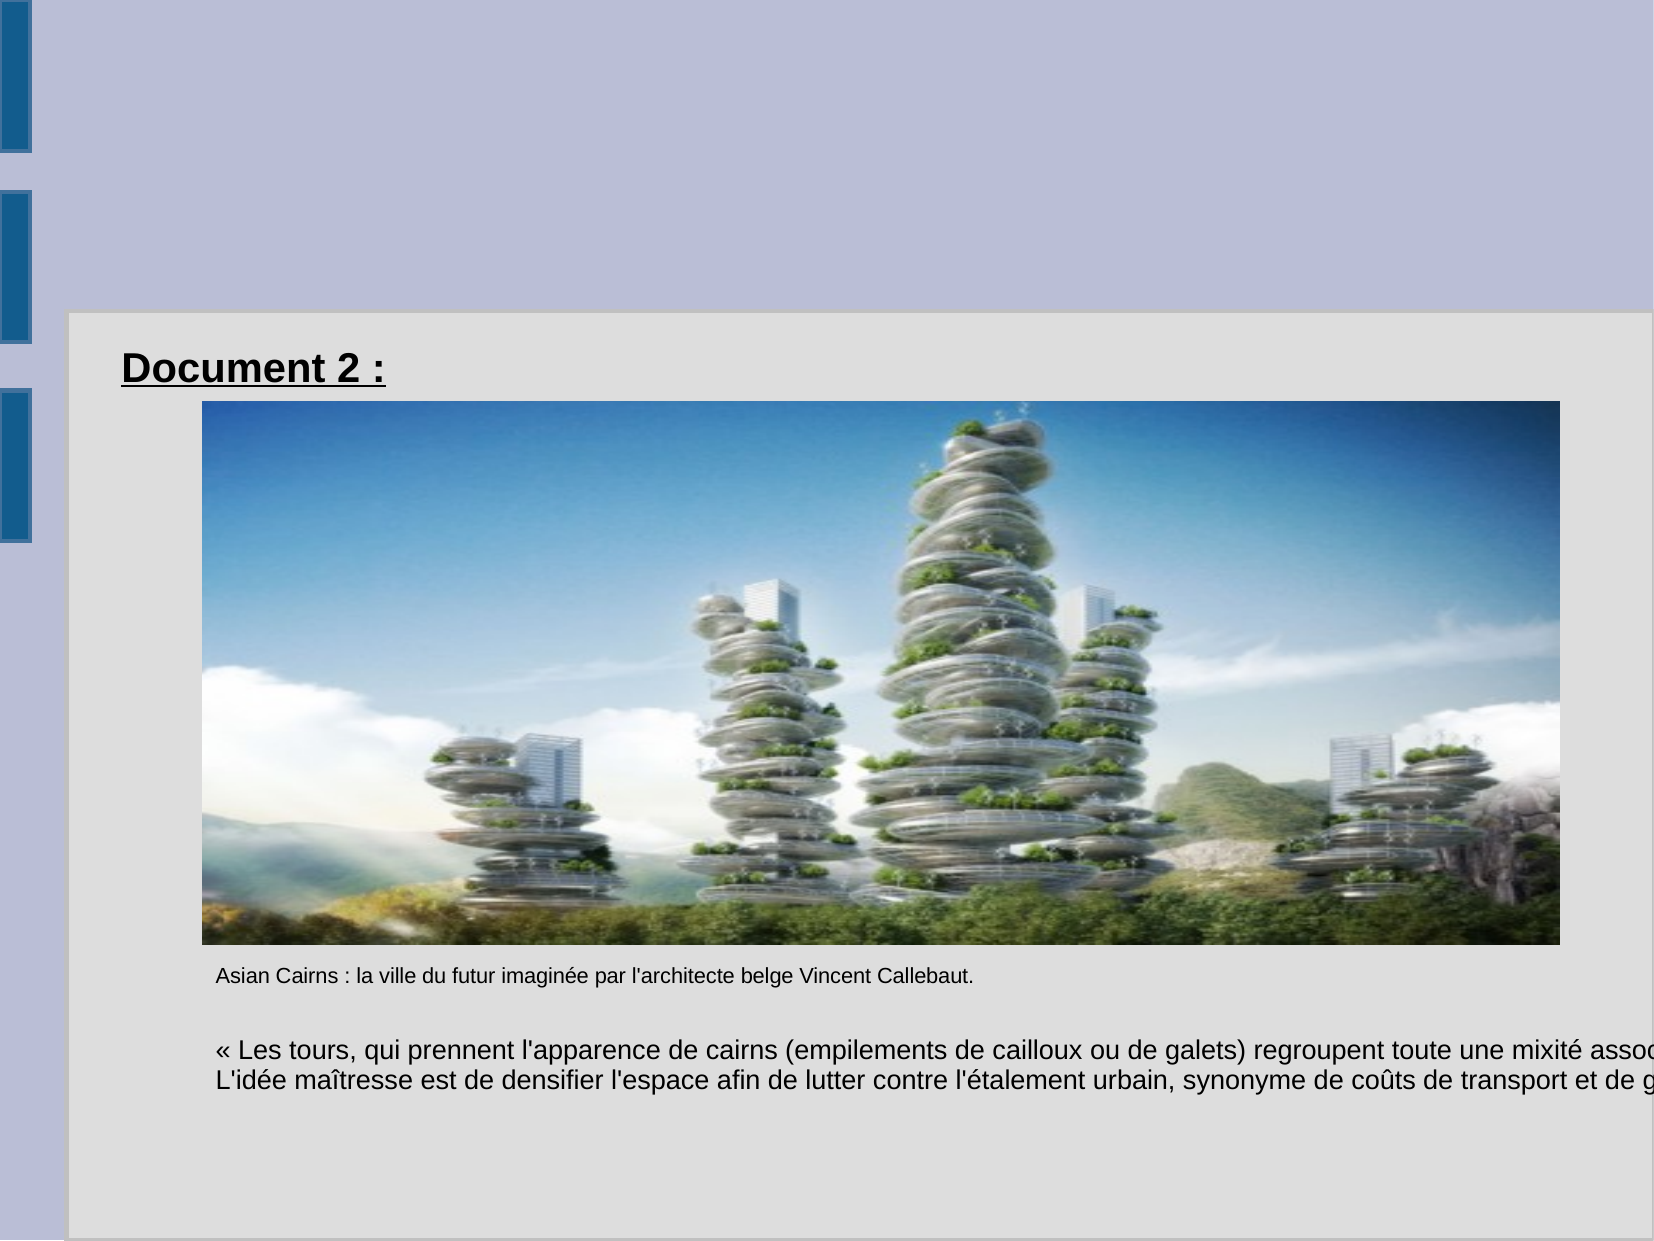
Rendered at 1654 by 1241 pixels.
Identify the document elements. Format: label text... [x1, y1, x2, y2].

text_box « Les tours, qui prennent l'apparence de cairns (empilements de cailloux ou de galets) regroupent toute une mixité associant production alimentaire et énergétique, sur les lieux mêmes de leur consommation. On y trouvera donc des logements, des bureaux pour l'activité économique, des commerces pour les services et des espaces de loisirs (auditorium, piscines....). Les éléments de chaque tour seront reliés par un boulevard vertical qui organisera les flux des résidents et des ressources. L'idée maîtresse est de densifier l'espace afin de lutter contre l'étalement urbain, synonyme de coûts de transport et de gaspillage. » [200, 1027, 1571, 1223]
text_box Asian Cairns : la ville du futur imaginée par l'architecte belge Vincent Callebaut. [200, 956, 1571, 996]
picture [202, 401, 1560, 945]
list Document 2 : [121, 344, 1534, 1127]
